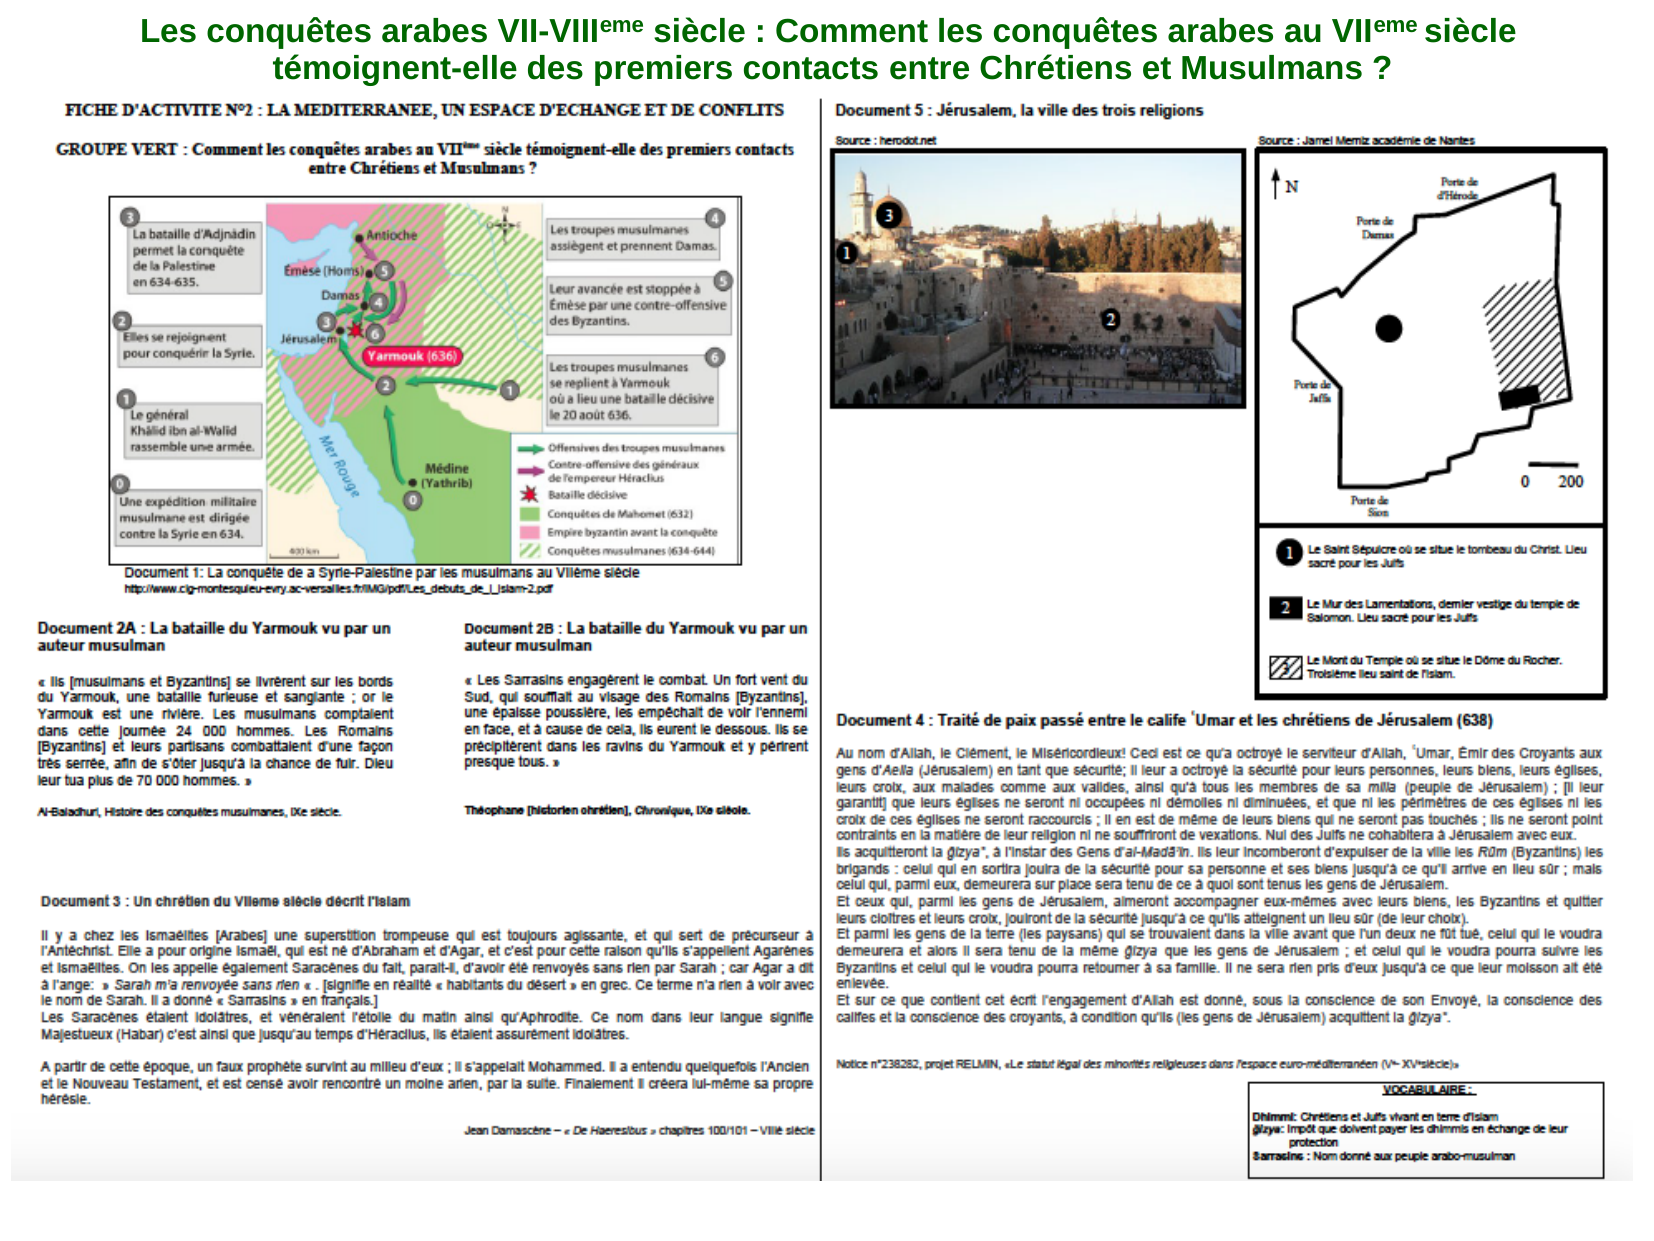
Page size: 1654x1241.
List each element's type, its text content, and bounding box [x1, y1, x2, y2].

picture [11, 94, 1633, 1181]
text_box Les conquêtes arabes VII-VIIIeme siècle : Comment les conquêtes arabes au VIIeme siècle témoignent-elle des premiers contacts entre Chrétiens et Musulmans ? [23, 5, 1633, 284]
